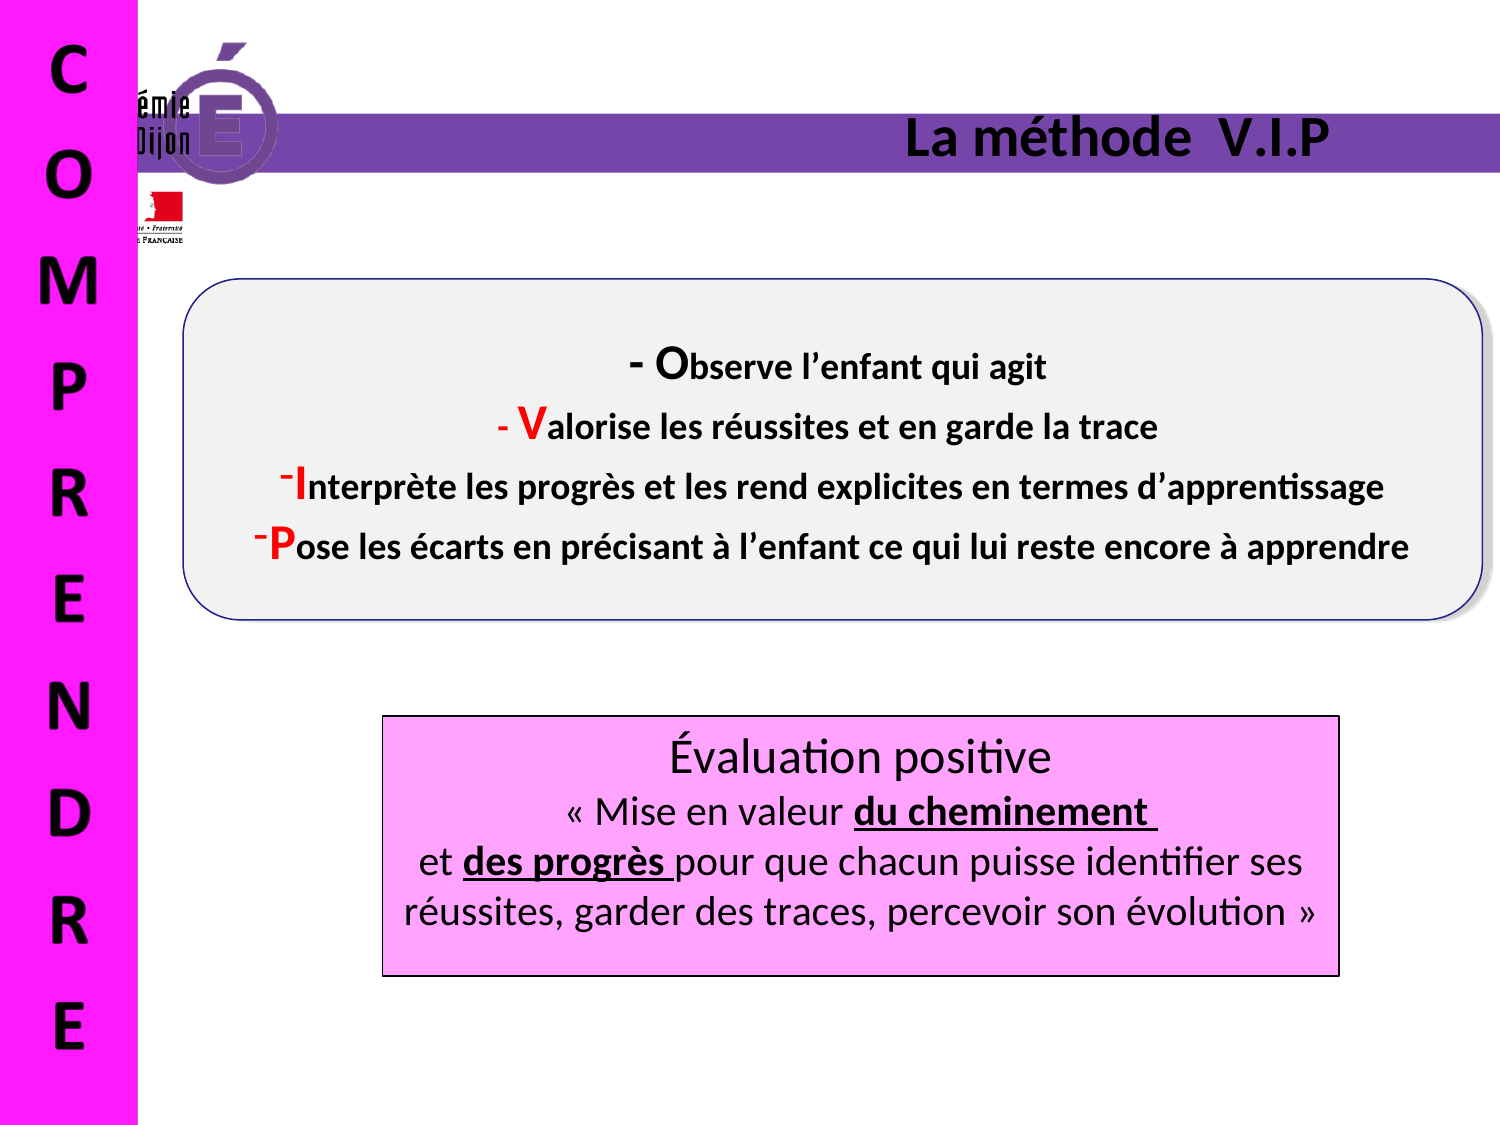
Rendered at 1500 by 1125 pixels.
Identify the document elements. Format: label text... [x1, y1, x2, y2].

picture [0, 0, 278, 1125]
text_box Évaluation positive « Mise en valeur du cheminement et des progrès pour que chacun puisse identifier ses réussites, garder des traces, percevoir son évolution » [382, 716, 1340, 977]
text_box - Observe l’enfant qui agit - Valorise les réussites et en garde la trace Interprète les progrès et les rend explicites en termes d’apprentissage Pose les écarts en précisant à l’enfant ce qui lui reste encore à apprendre [183, 278, 1483, 620]
text_box La méthode V.I.P [667, 90, 1424, 176]
